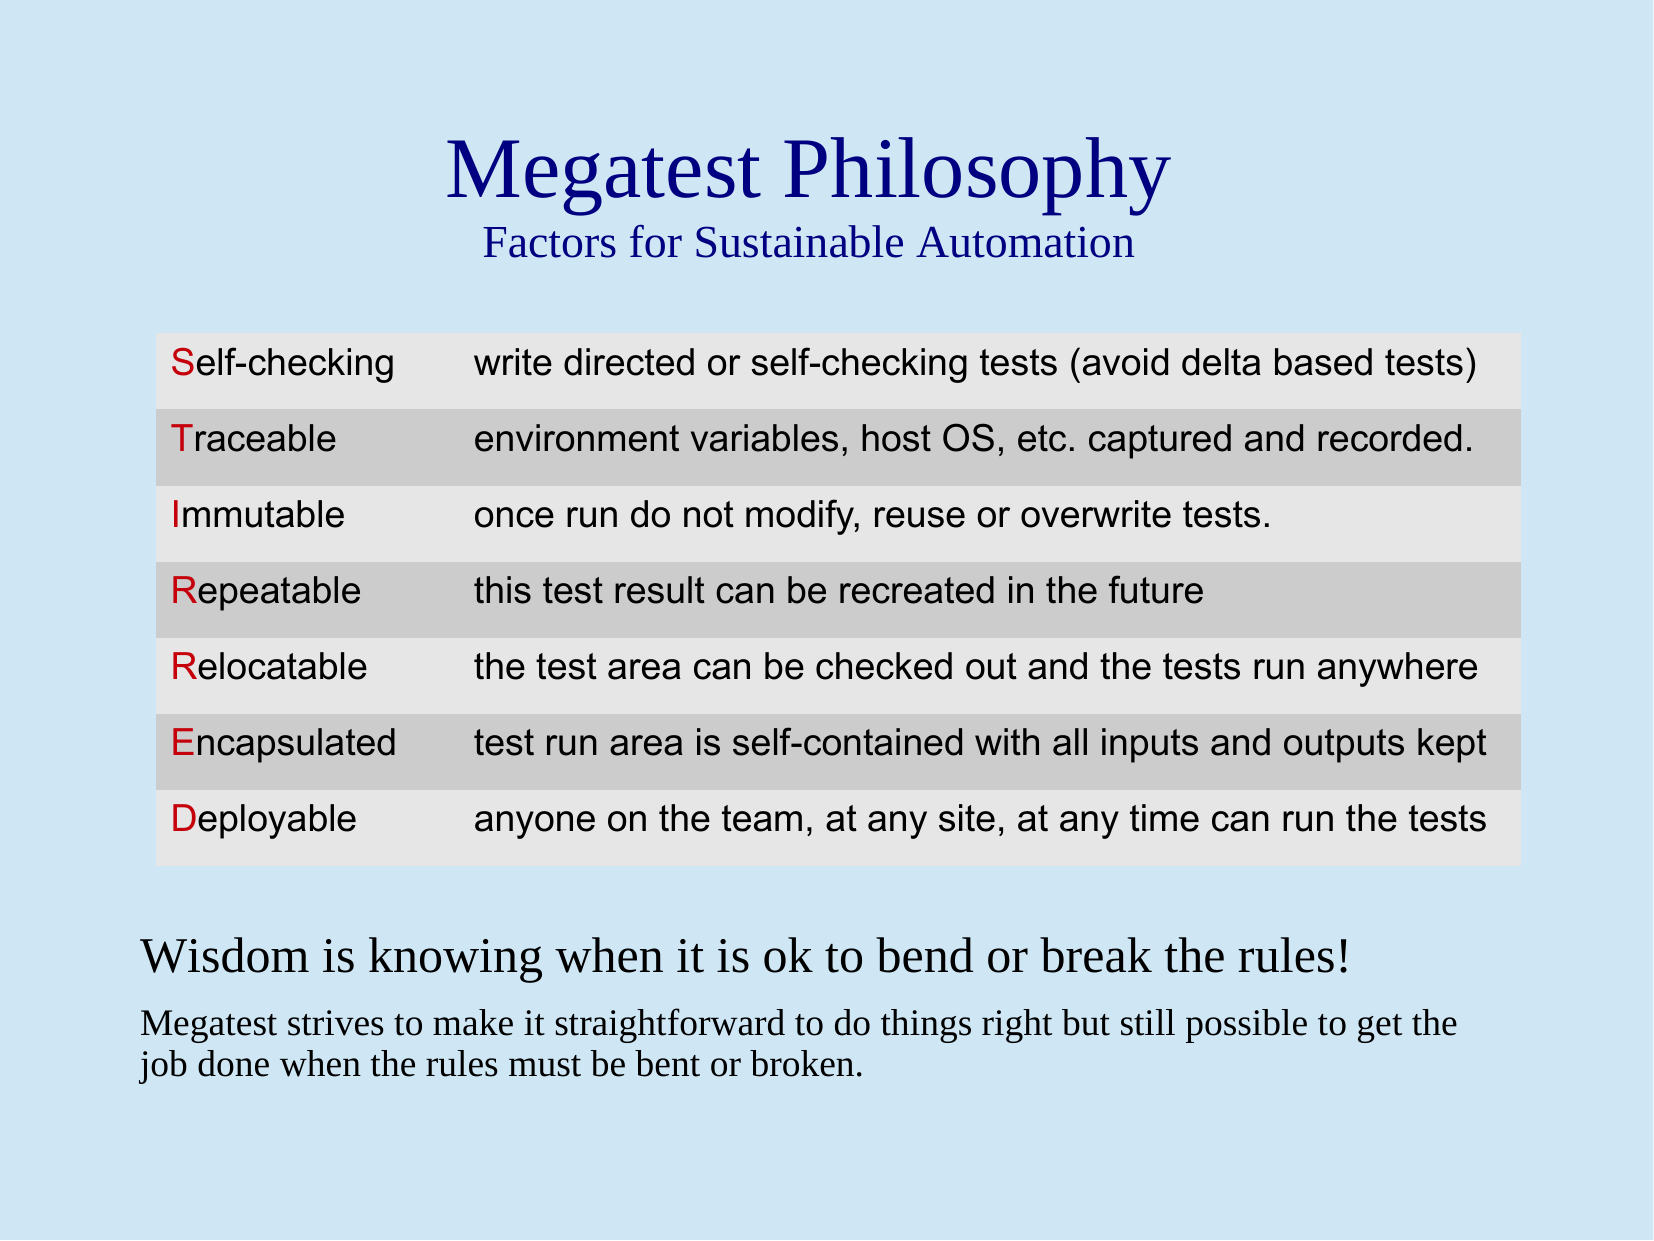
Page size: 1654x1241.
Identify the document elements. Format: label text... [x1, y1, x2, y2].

list Wisdom is knowing when it is ok to bend or break the rules! Megatest strives to make it straightforward to do things right but still possible to get the job done when the rules must be bent or broken. [140, 928, 1499, 1097]
title Megatest Philosophy Factors for Sustainable Automation [82, 90, 1536, 298]
table_cell Traceable [156, 409, 459, 486]
table_cell environment variables, host OS, etc. captured and recorded. [459, 409, 1521, 486]
table_cell once run do not modify, reuse or overwrite tests. [459, 486, 1521, 562]
table_cell Immutable [156, 486, 459, 562]
table_cell Repeatable [156, 562, 459, 638]
table_header Self-checking [156, 333, 459, 409]
table_cell anyone on the team, at any site, at any time can run the tests [459, 790, 1521, 866]
table_cell test run area is self-contained with all inputs and outputs kept [459, 714, 1521, 790]
table_header write directed or self-checking tests (avoid delta based tests) [459, 333, 1521, 409]
table_cell this test result can be recreated in the future [459, 562, 1521, 638]
table_cell Encapsulated [156, 714, 459, 790]
table_cell Relocatable [156, 638, 459, 714]
table_cell the test area can be checked out and the tests run anywhere [459, 638, 1521, 714]
table_cell Deployable [156, 790, 459, 866]
